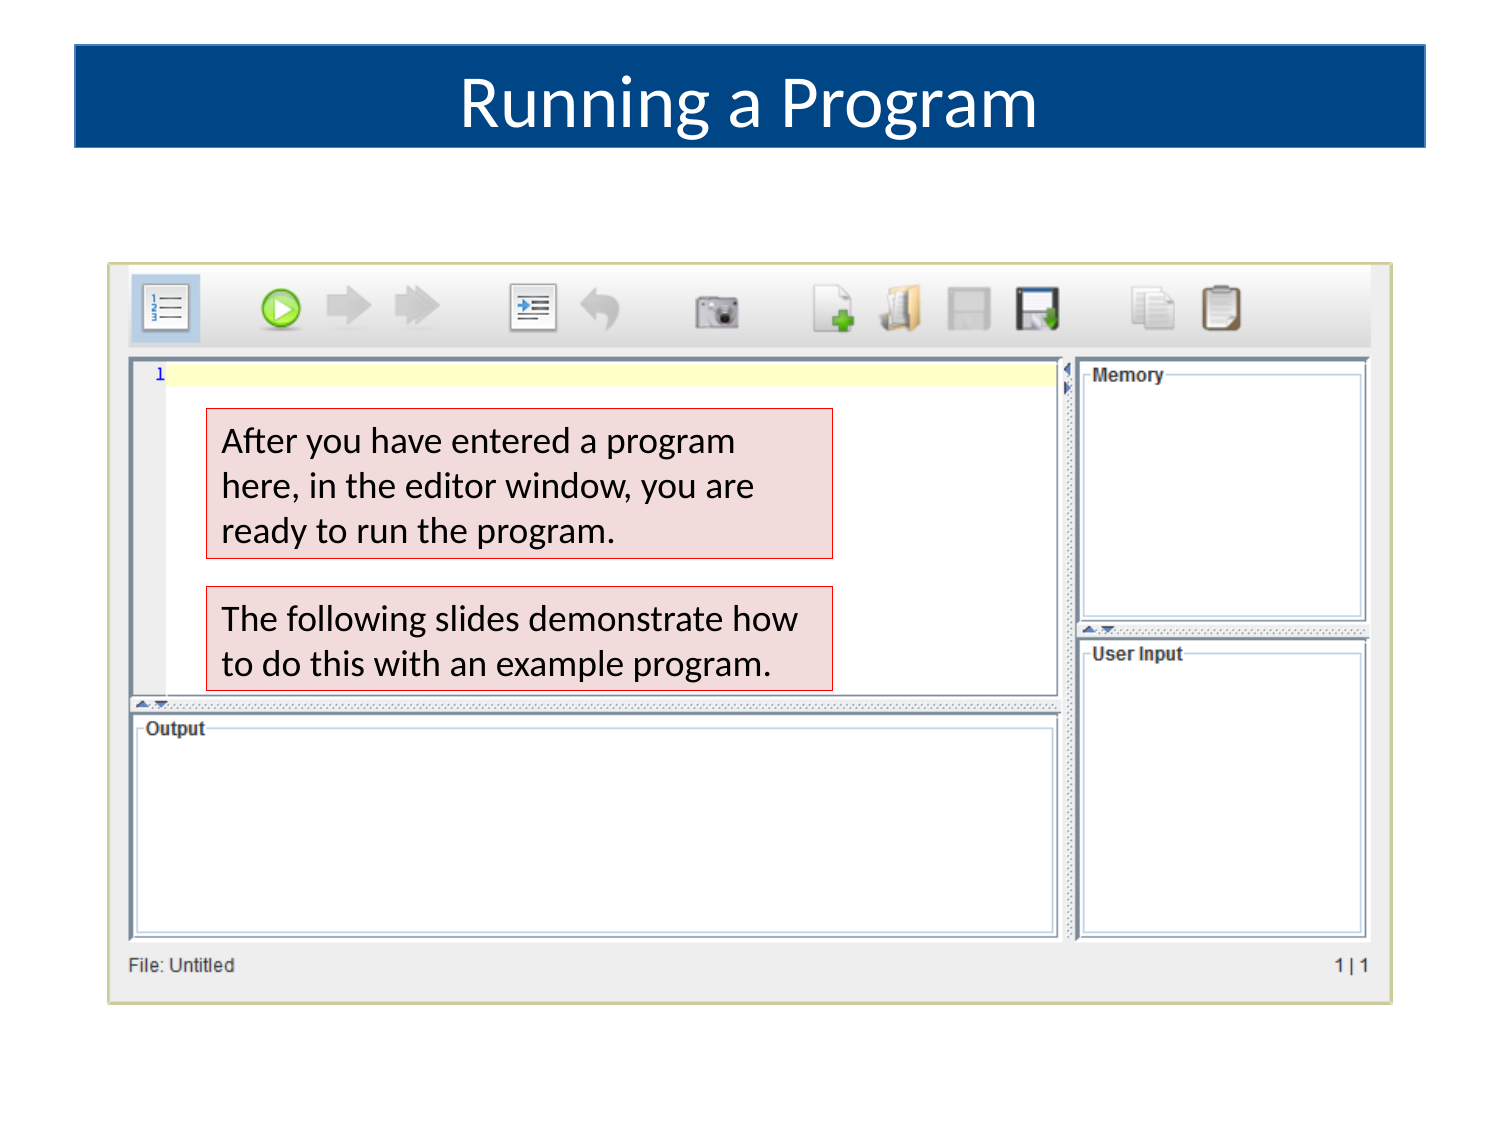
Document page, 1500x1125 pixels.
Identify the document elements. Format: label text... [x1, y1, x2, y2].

title Running a Program [75, 45, 1425, 148]
text_box After you have entered a program here, in the editor window, you are ready to run the program. [206, 408, 833, 559]
text_box The following slides demonstrate how to do this with an example program. [206, 586, 833, 691]
picture [107, 262, 1393, 1005]
